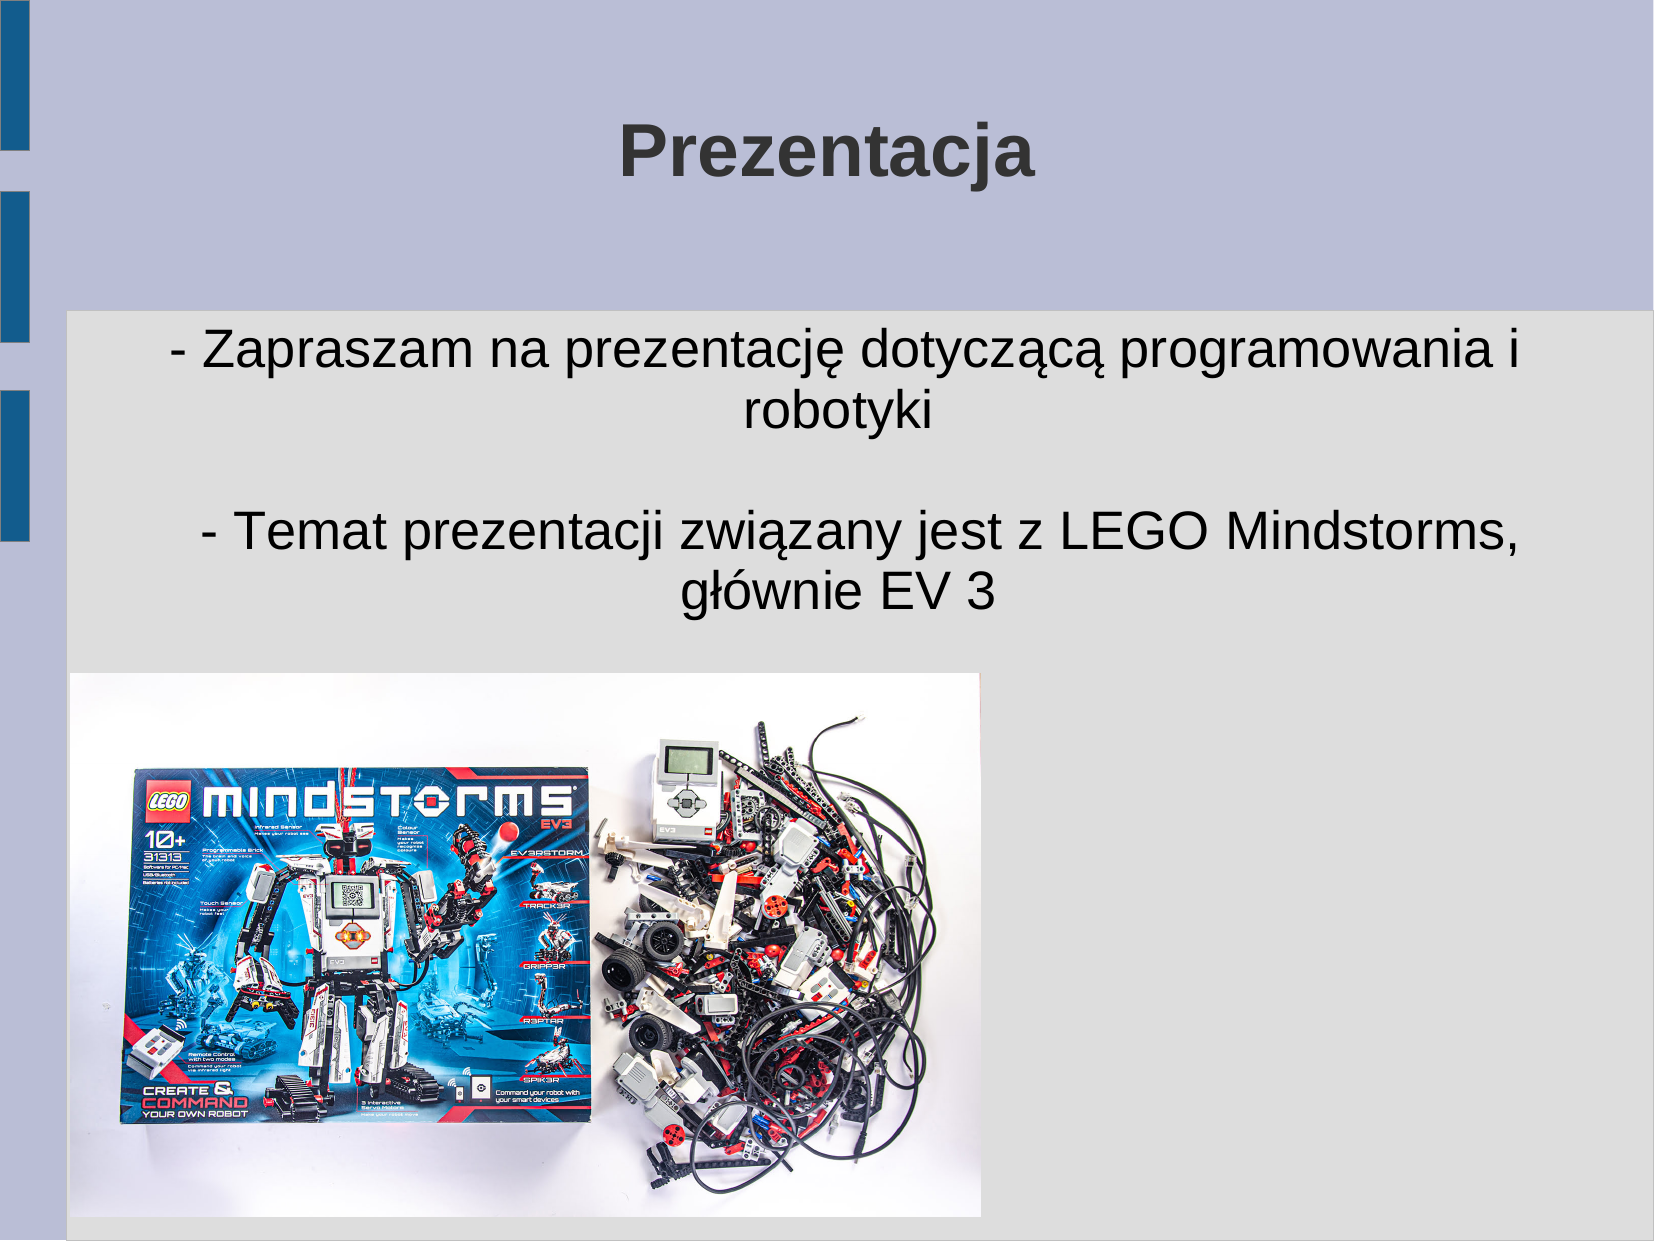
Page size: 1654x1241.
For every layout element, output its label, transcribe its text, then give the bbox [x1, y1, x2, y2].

subtitle - Zapraszam na prezentację dotyczącą programowania i robotyki - Temat prezentacji związany jest z LEGO Mindstorms, głównie EV 3 [94, 318, 1583, 1138]
title Prezentacja [82, 47, 1571, 255]
picture [70, 673, 981, 1217]
